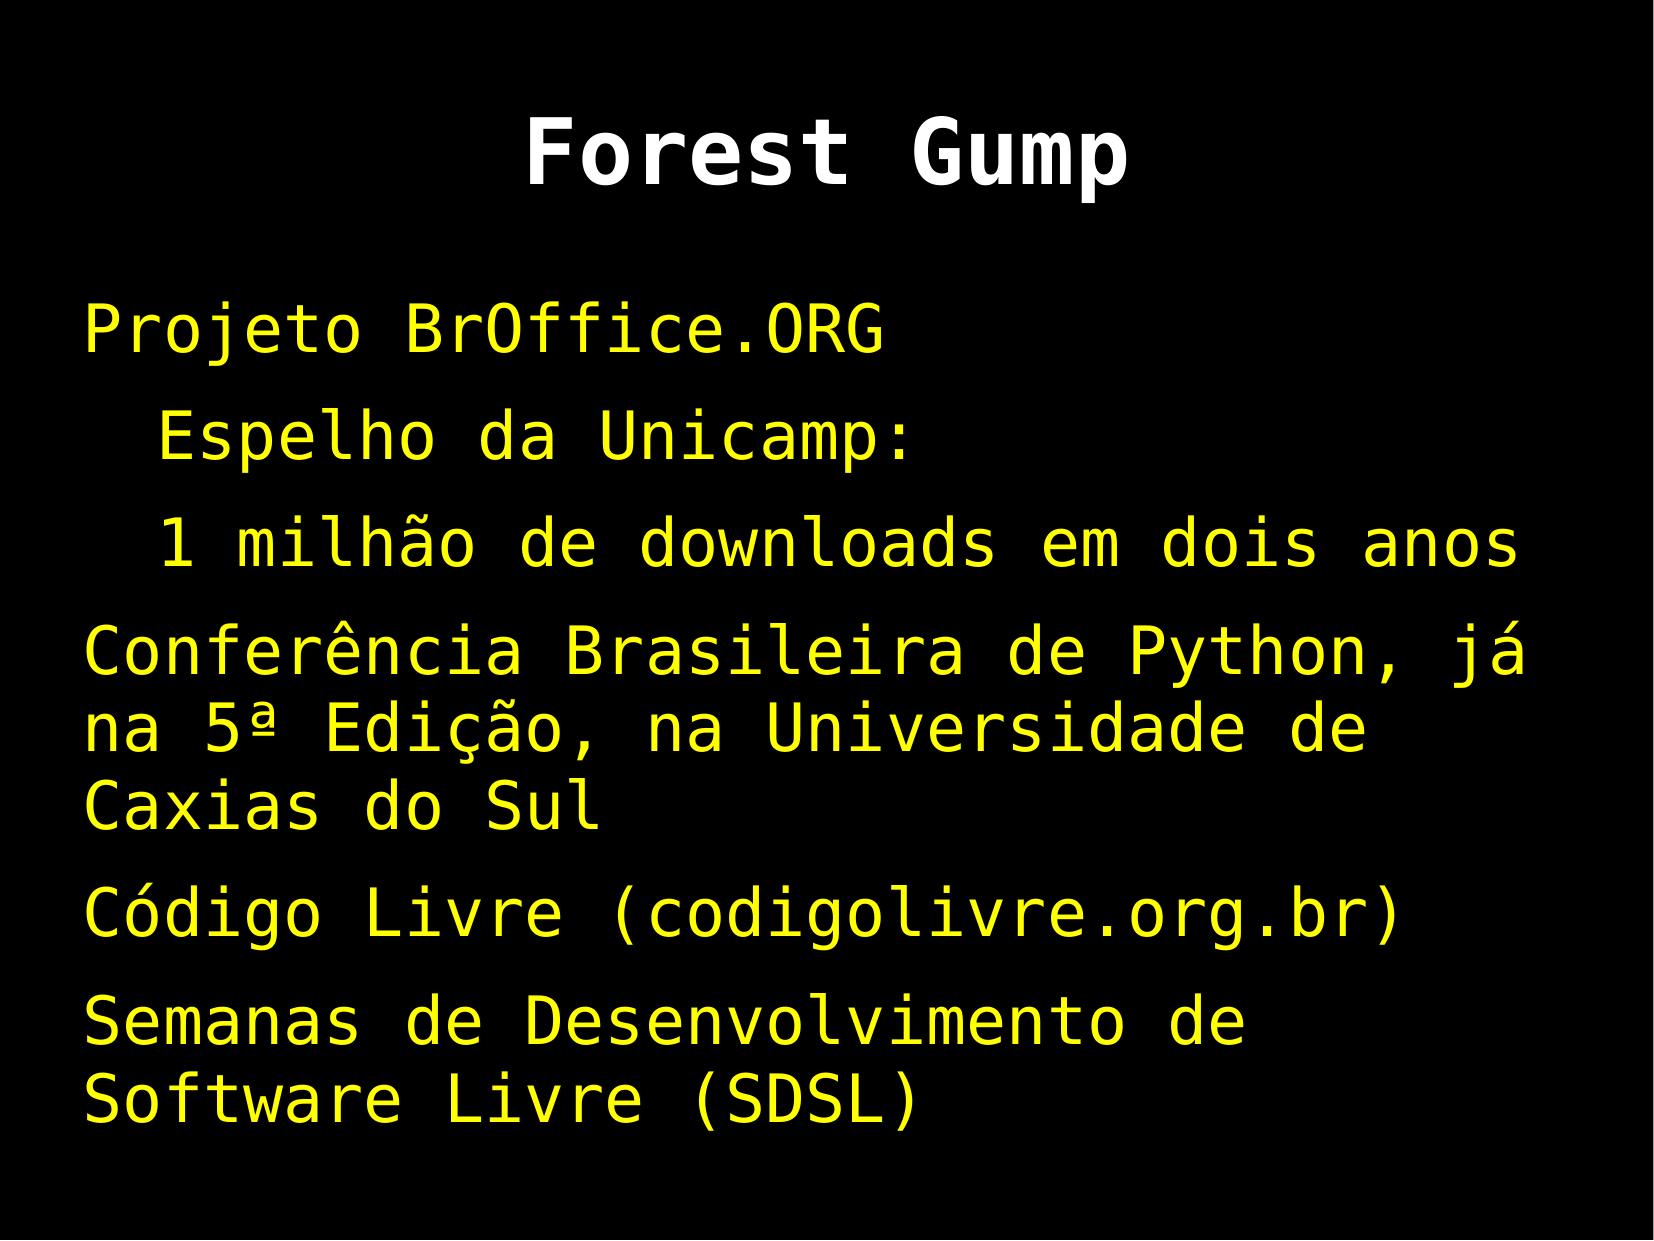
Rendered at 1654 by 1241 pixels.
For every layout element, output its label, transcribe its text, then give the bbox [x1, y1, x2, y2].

list Projeto BrOffice.ORG Espelho da Unicamp: 1 milhão de downloads em dois anos Conferência Brasileira de Python, já na 5ª Edição, na Universidade de Caxias do Sul Código Livre (codigolivre.org.br) Semanas de Desenvolvimento de Software Livre (SDSL) [82, 290, 1571, 1138]
title Forest Gump [82, 49, 1571, 257]
